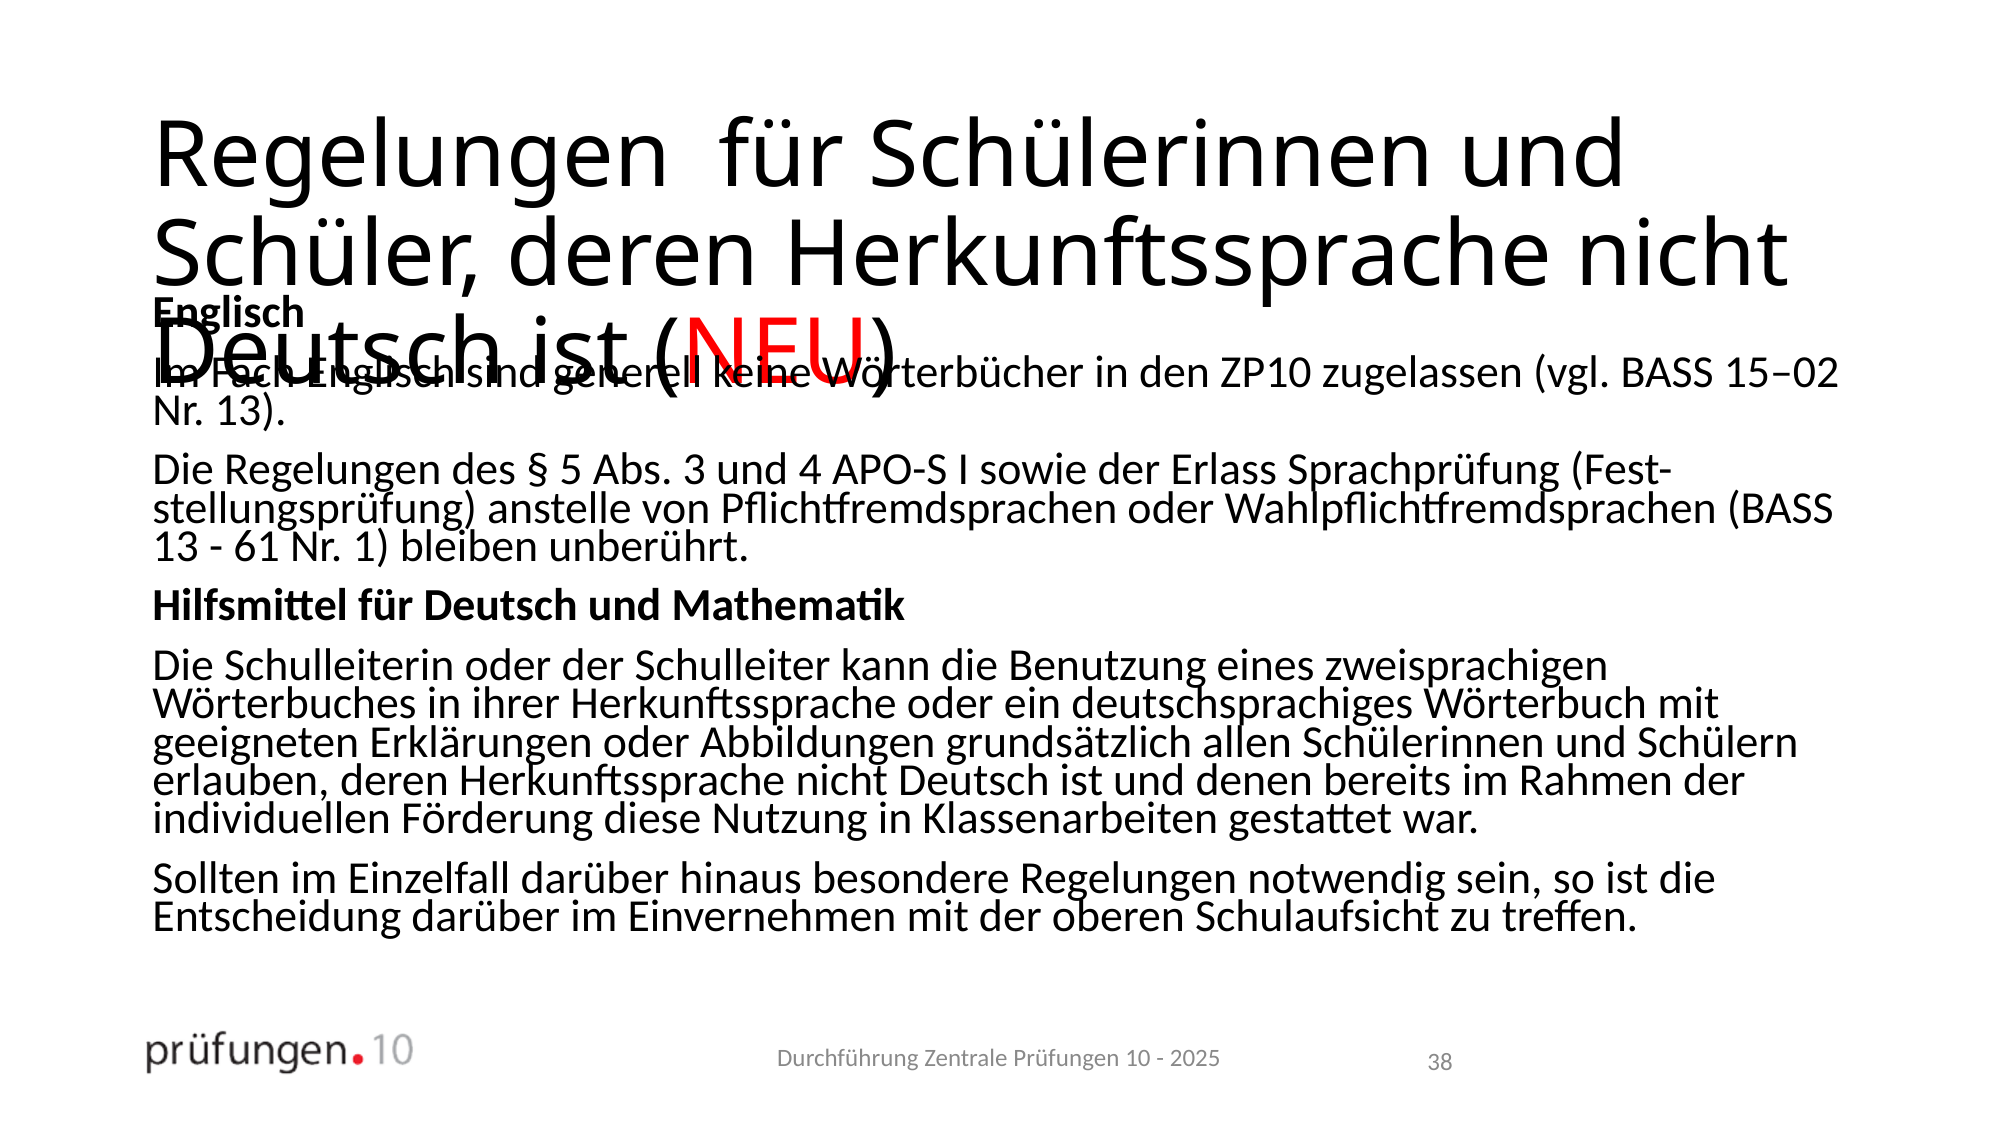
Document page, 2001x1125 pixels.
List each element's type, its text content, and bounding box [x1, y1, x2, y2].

list Englisch Im Fach Englisch sind generell keine Wörterbücher in den ZP10 zugelassen (vgl. BASS 15–02 Nr. 13). Die Regelungen des § 5 Abs. 3 und 4 APO-S I sowie der Erlass Sprachprüfung (Fest-stellungsprüfung) anstelle von Pflichtfremdsprachen oder Wahlpflichtfremdsprachen (BASS 13 - 61 Nr. 1) bleiben unberührt. Hilfsmittel für Deutsch und Mathematik Die Schulleiterin oder der Schulleiter kann die Benutzung eines zweisprachigen Wörterbuches in ihrer Herkunftssprache oder ein deutschsprachiges Wörterbuch mit geeigneten Erklärungen oder Abbildungen grundsätzlich allen Schülerinnen und Schülern erlauben, deren Herkunftssprache nicht Deutsch ist und denen bereits im Rahmen der individuellen Förderung diese Nutzung in Klassenarbeiten gestattet war. Sollten im Einzelfall darüber hinaus besondere Regelungen notwendig sein, so ist die Entscheidung darüber im Einvernehmen mit der oberen Schulaufsicht zu treffen. [137, 289, 1863, 1014]
title Regelungen für Schülerinnen und Schüler, deren Herkunftssprache nicht Deutsch ist (NEU) [137, 99, 1963, 273]
text_box <Foliennummer> [1412, 1030, 1863, 1091]
picture [137, 1023, 423, 1080]
